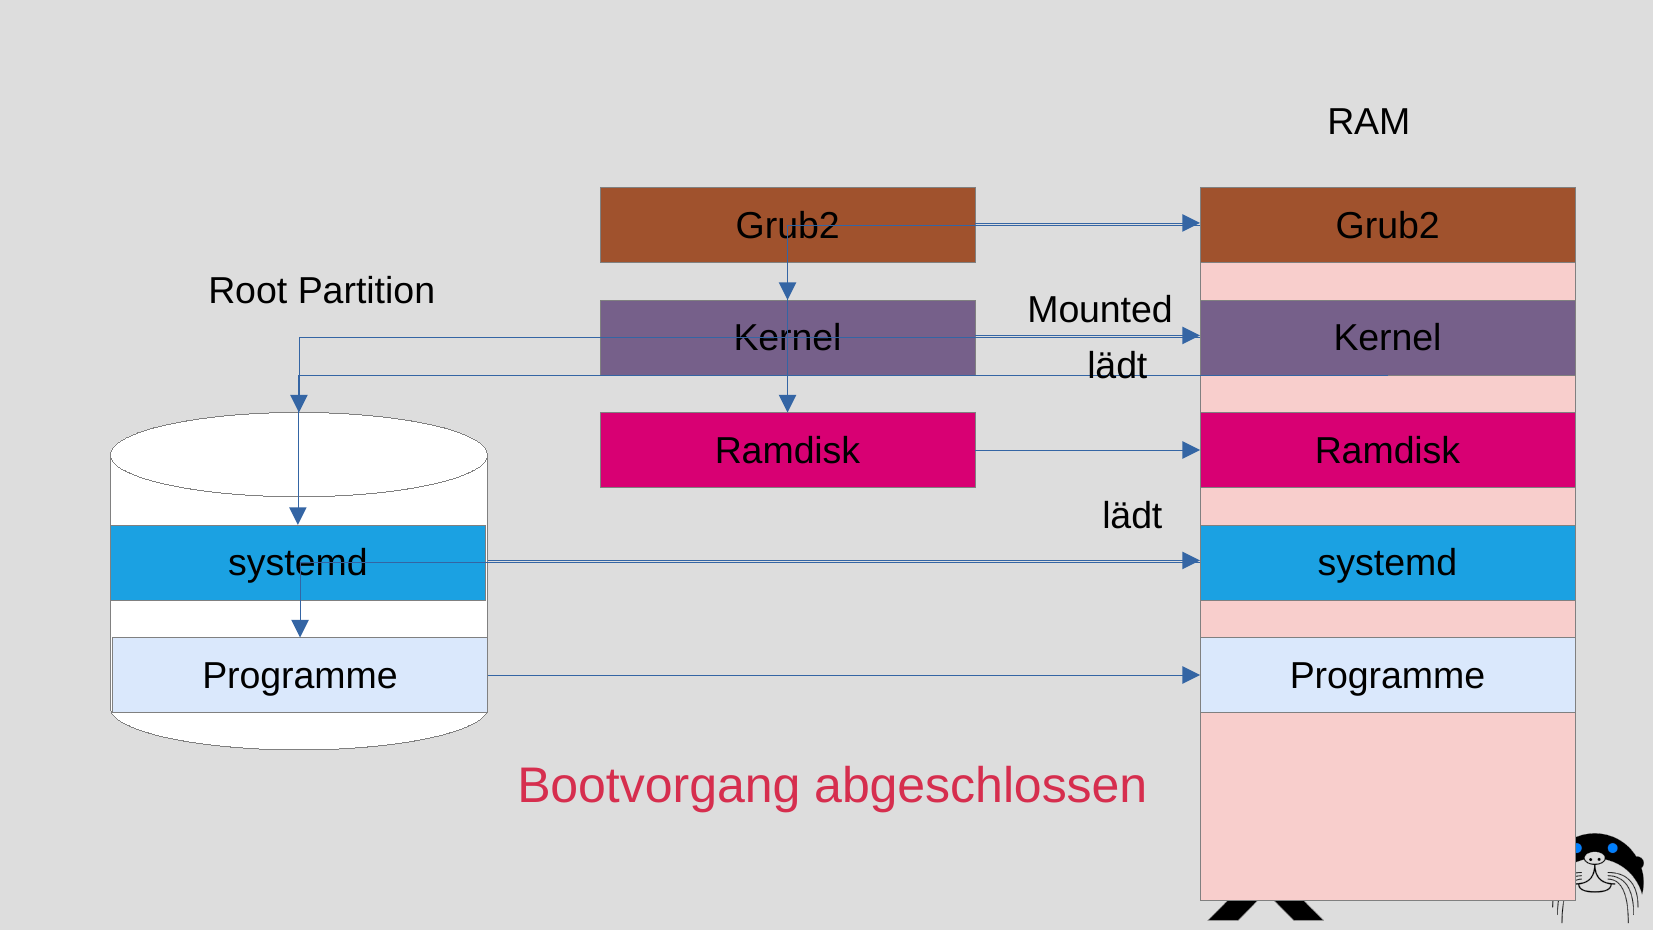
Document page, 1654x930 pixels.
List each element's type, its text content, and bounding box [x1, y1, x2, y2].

text_box Grub2 [804, 226, 814, 236]
text_box [110, 458, 298, 525]
text_box [1200, 376, 1576, 412]
text_box Bootvorgang abgeschlossen [502, 750, 1163, 821]
text_box Ramdisk [600, 412, 976, 488]
text_box [301, 563, 488, 637]
text_box Programme [112, 637, 488, 713]
text_box [1200, 263, 1576, 300]
text_box Grub2 [1200, 187, 1576, 263]
text_box Ramdisk [1200, 412, 1576, 488]
text_box Kernel [788, 338, 976, 375]
text_box RAM [1312, 93, 1426, 151]
text_box systemd [301, 563, 486, 601]
text_box Kernel [600, 338, 787, 375]
text_box Programme [1200, 637, 1576, 713]
text_box systemd [1200, 525, 1576, 601]
text_box [1200, 713, 1576, 901]
text_box Root Partition [193, 262, 451, 320]
text_box Grub2 [600, 187, 976, 263]
text_box Kernel [600, 300, 787, 337]
picture [1200, 824, 1650, 930]
text_box Kernel [788, 300, 976, 337]
text_box lädt [1072, 337, 1163, 395]
text_box Mounted [1012, 280, 1188, 335]
text_box lädt [1087, 487, 1178, 545]
text_box [1200, 601, 1576, 637]
text_box systemd [110, 525, 486, 601]
text_box [299, 458, 488, 562]
text_box Kernel [1200, 300, 1576, 376]
text_box [1200, 488, 1576, 525]
text_box Grub2 [788, 226, 976, 263]
text_box [110, 601, 487, 750]
